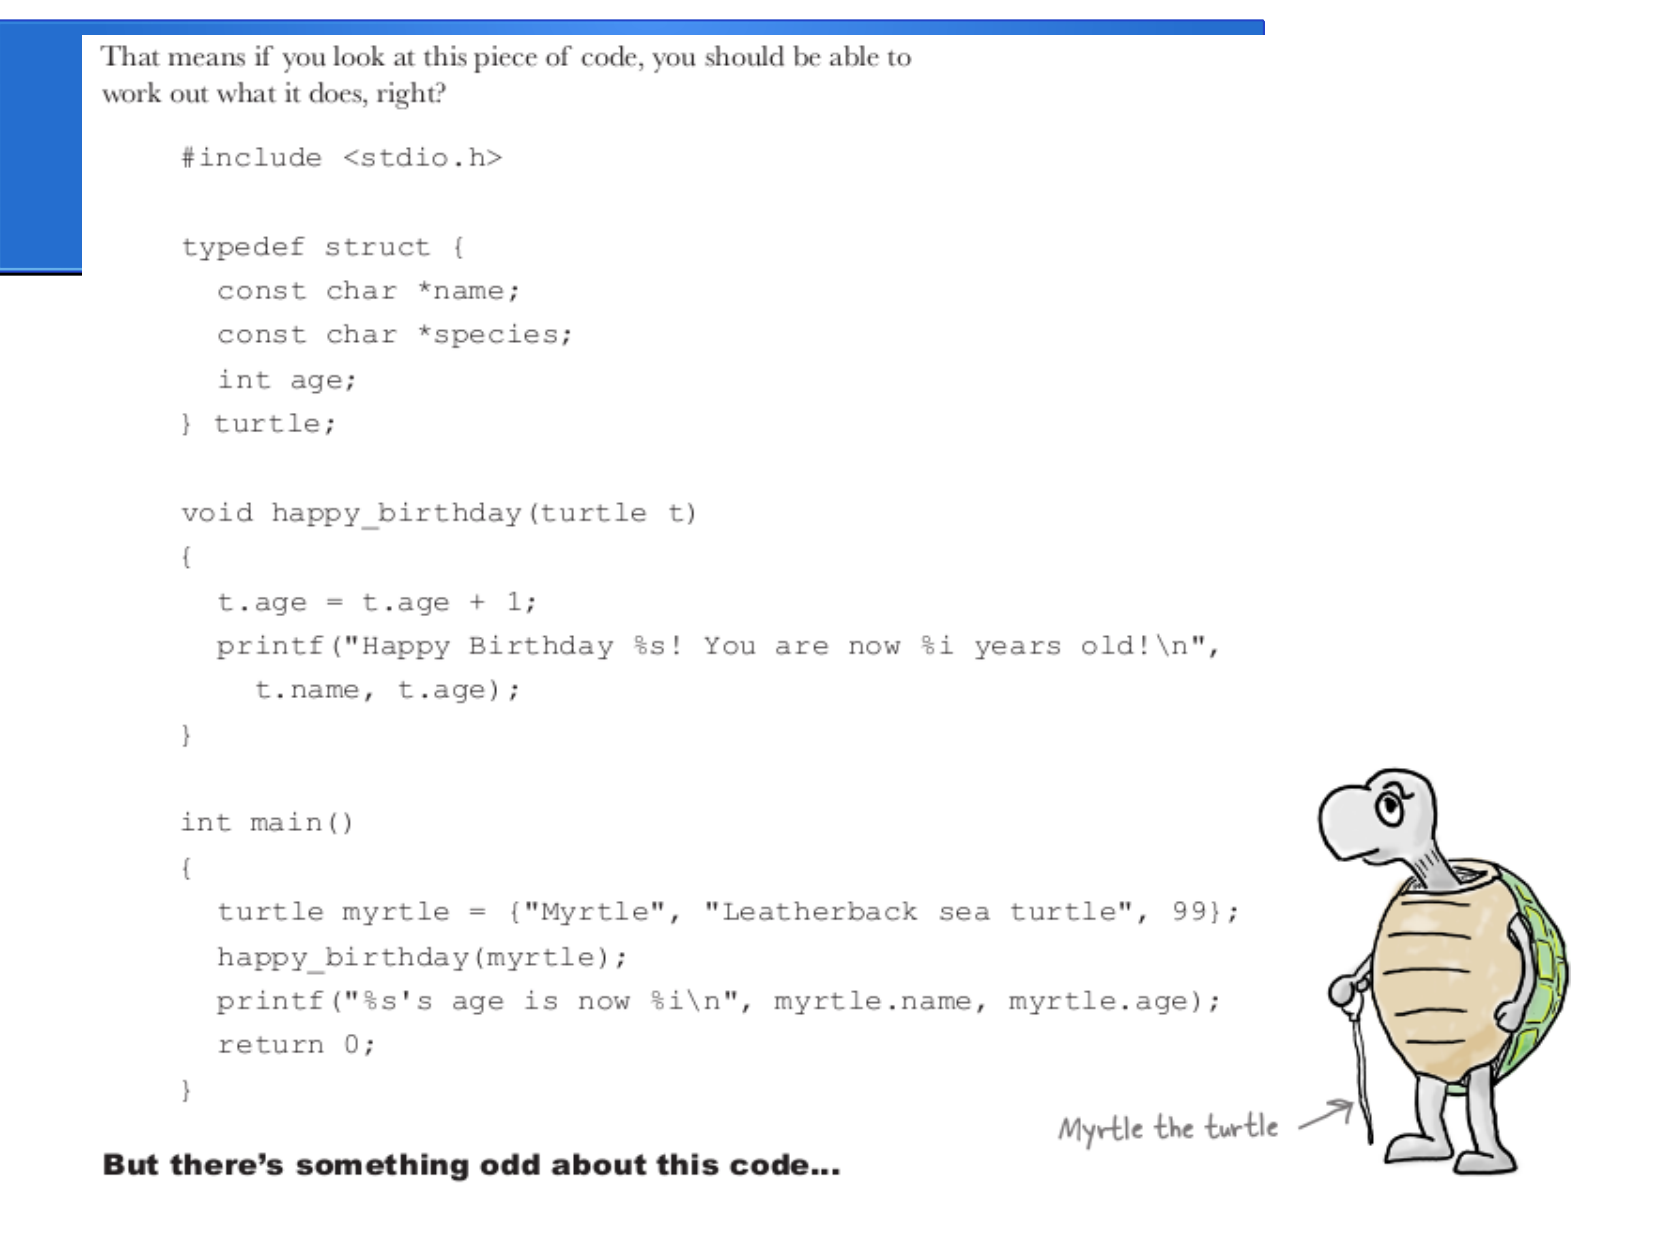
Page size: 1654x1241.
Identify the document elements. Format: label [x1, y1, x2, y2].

picture [82, 35, 1571, 1217]
